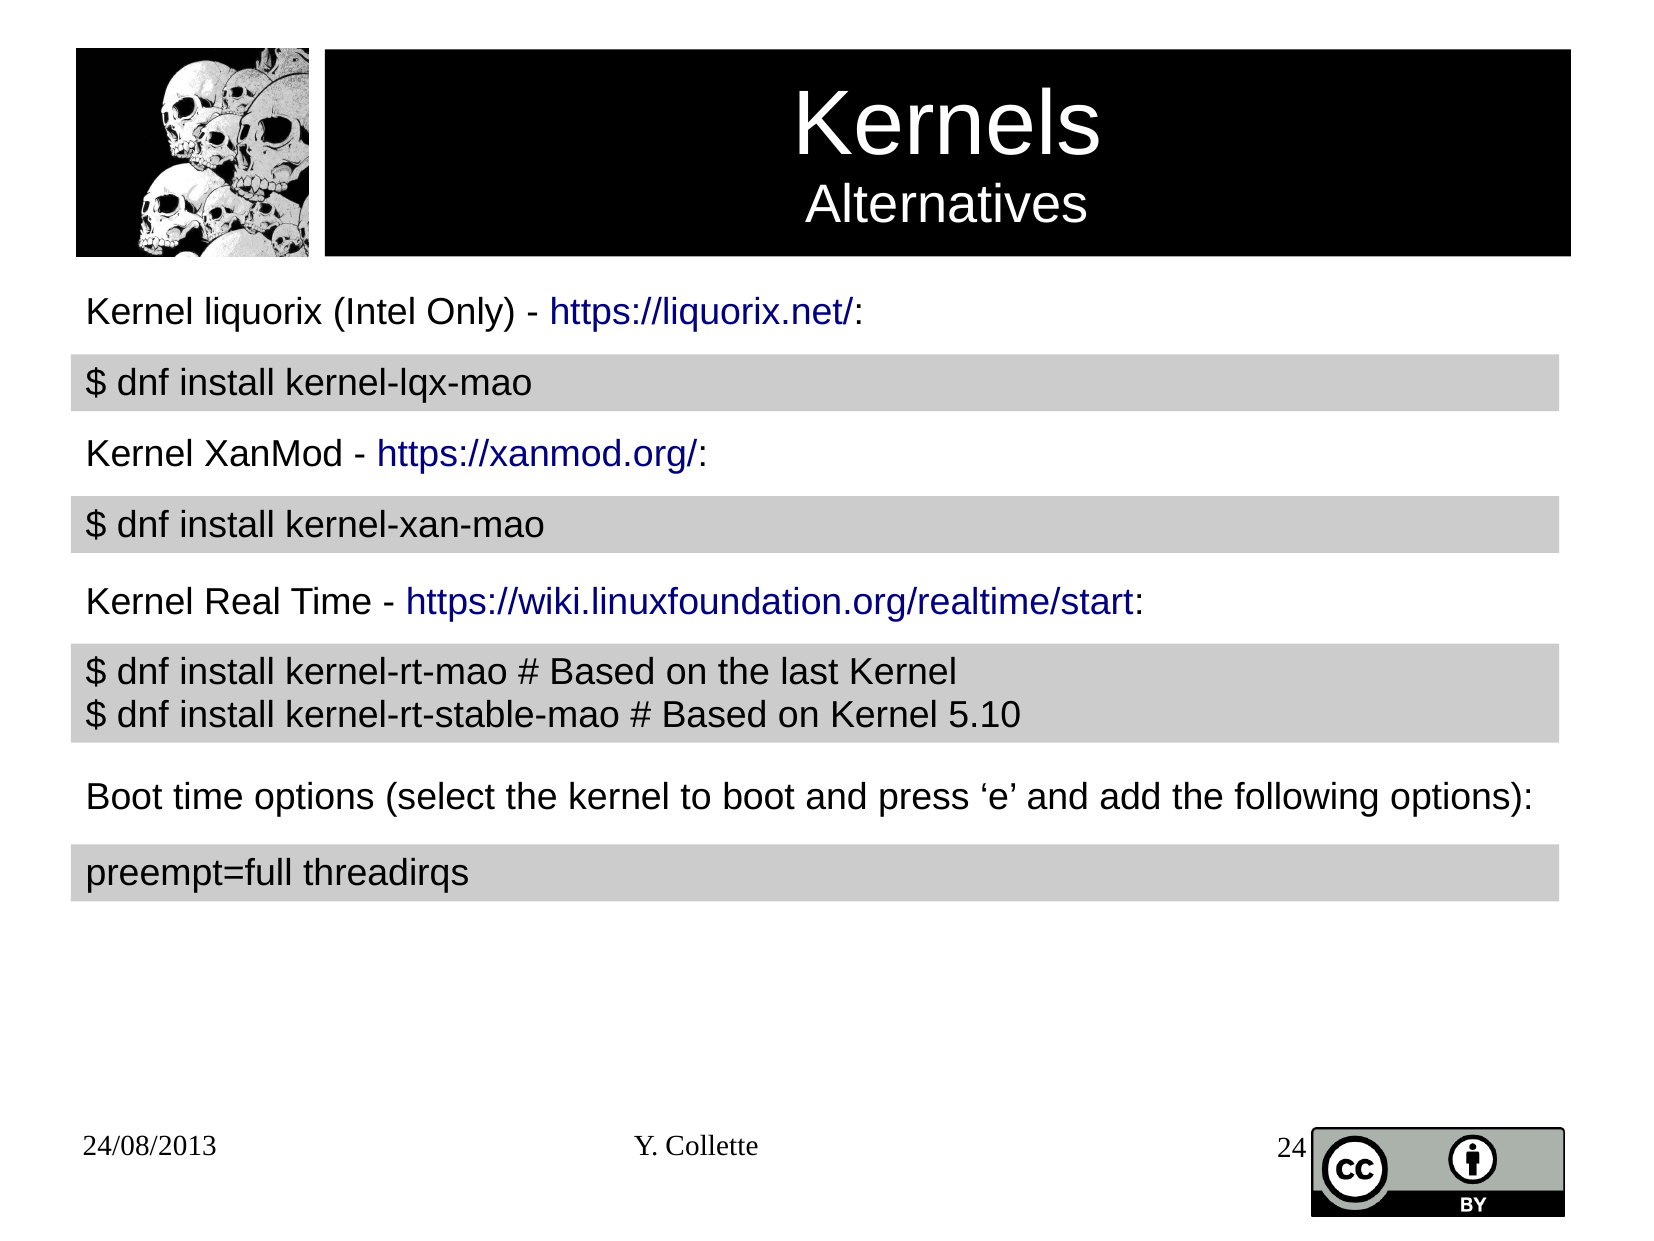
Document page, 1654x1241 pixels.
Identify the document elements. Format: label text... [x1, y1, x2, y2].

text_box Kernel liquorix (Intel Only) - https://liquorix.net/: [70, 283, 1560, 341]
picture [76, 48, 309, 257]
text_box Kernel XanMod - https://xanmod.org/: [70, 425, 1560, 483]
text_box $ dnf install kernel-xan-mao [70, 496, 1560, 553]
text_box Boot time options (select the kernel to boot and press ‘e’ and add the following options): [70, 767, 1560, 825]
picture [1311, 1127, 1565, 1217]
text_box $ dnf install kernel-lqx-mao [70, 354, 1560, 412]
text_box preempt=full threadirqs [70, 844, 1560, 902]
title Kernels Alternatives [324, 49, 1571, 257]
text_box $ dnf install kernel-rt-mao # Based on the last Kernel $ dnf install kernel-rt-stable-mao # Based on Kernel 5.10 [70, 643, 1560, 743]
text_box Kernel Real Time - https://wiki.linuxfoundation.org/realtime/start: [70, 572, 1560, 630]
